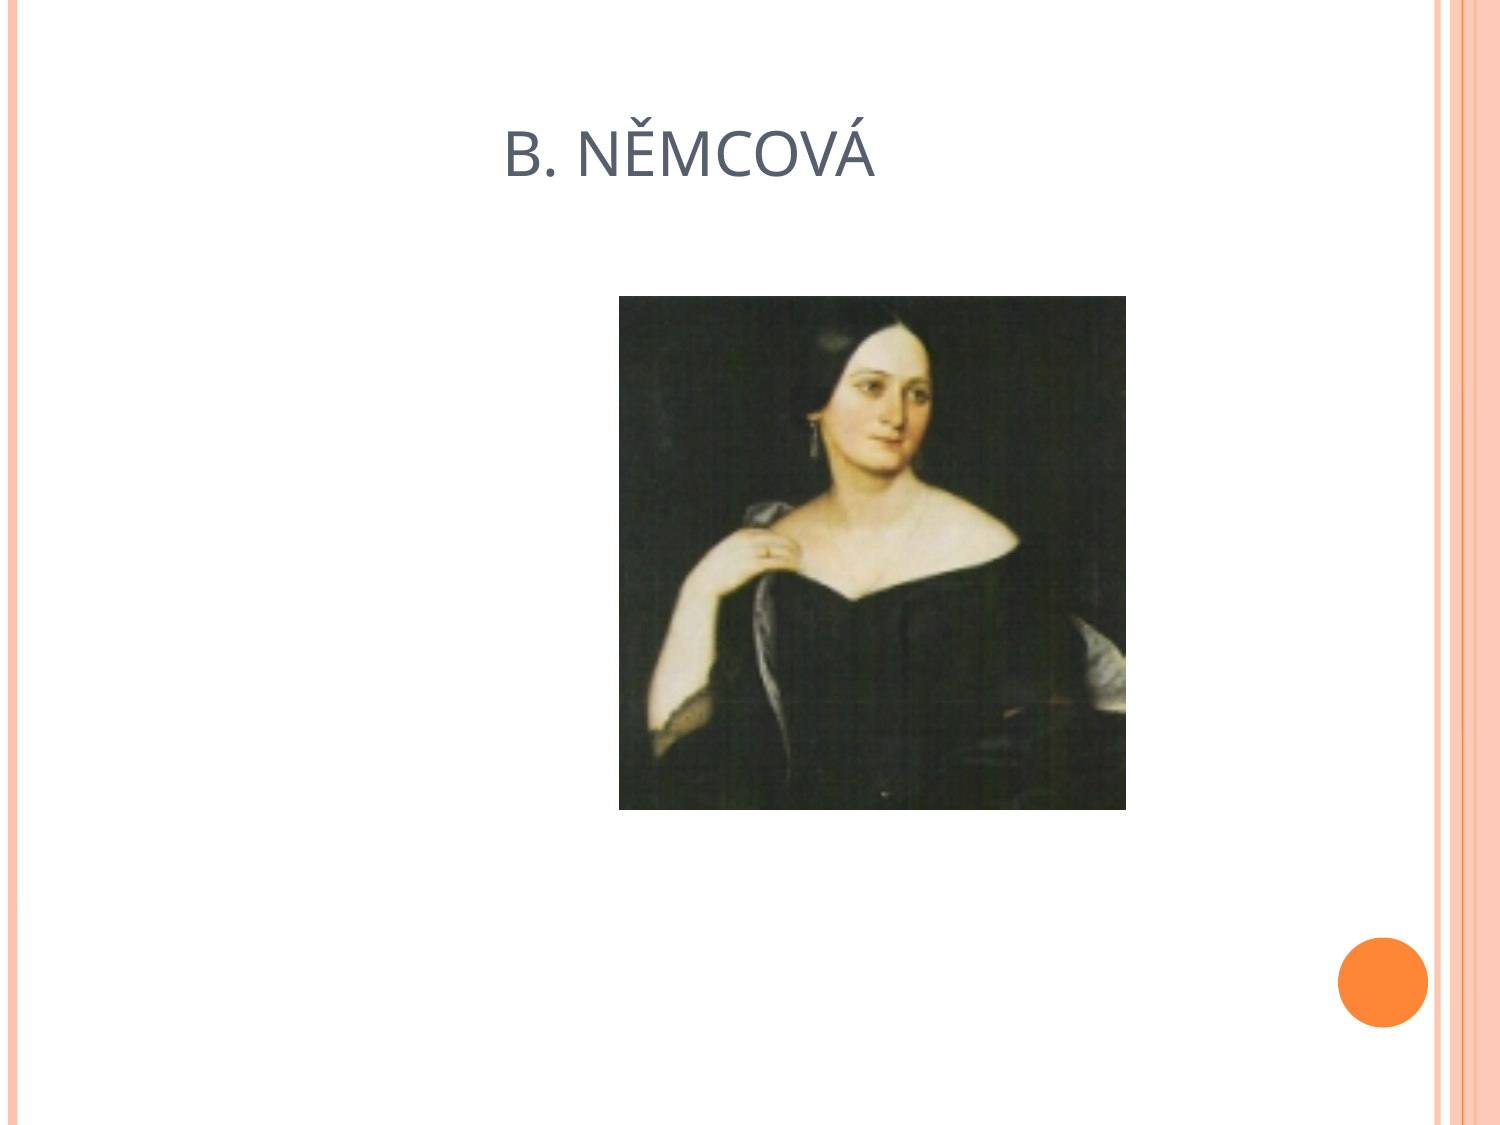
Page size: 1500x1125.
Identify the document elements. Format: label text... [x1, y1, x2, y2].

picture [619, 296, 1126, 810]
title B. Němcová [487, 66, 1500, 197]
